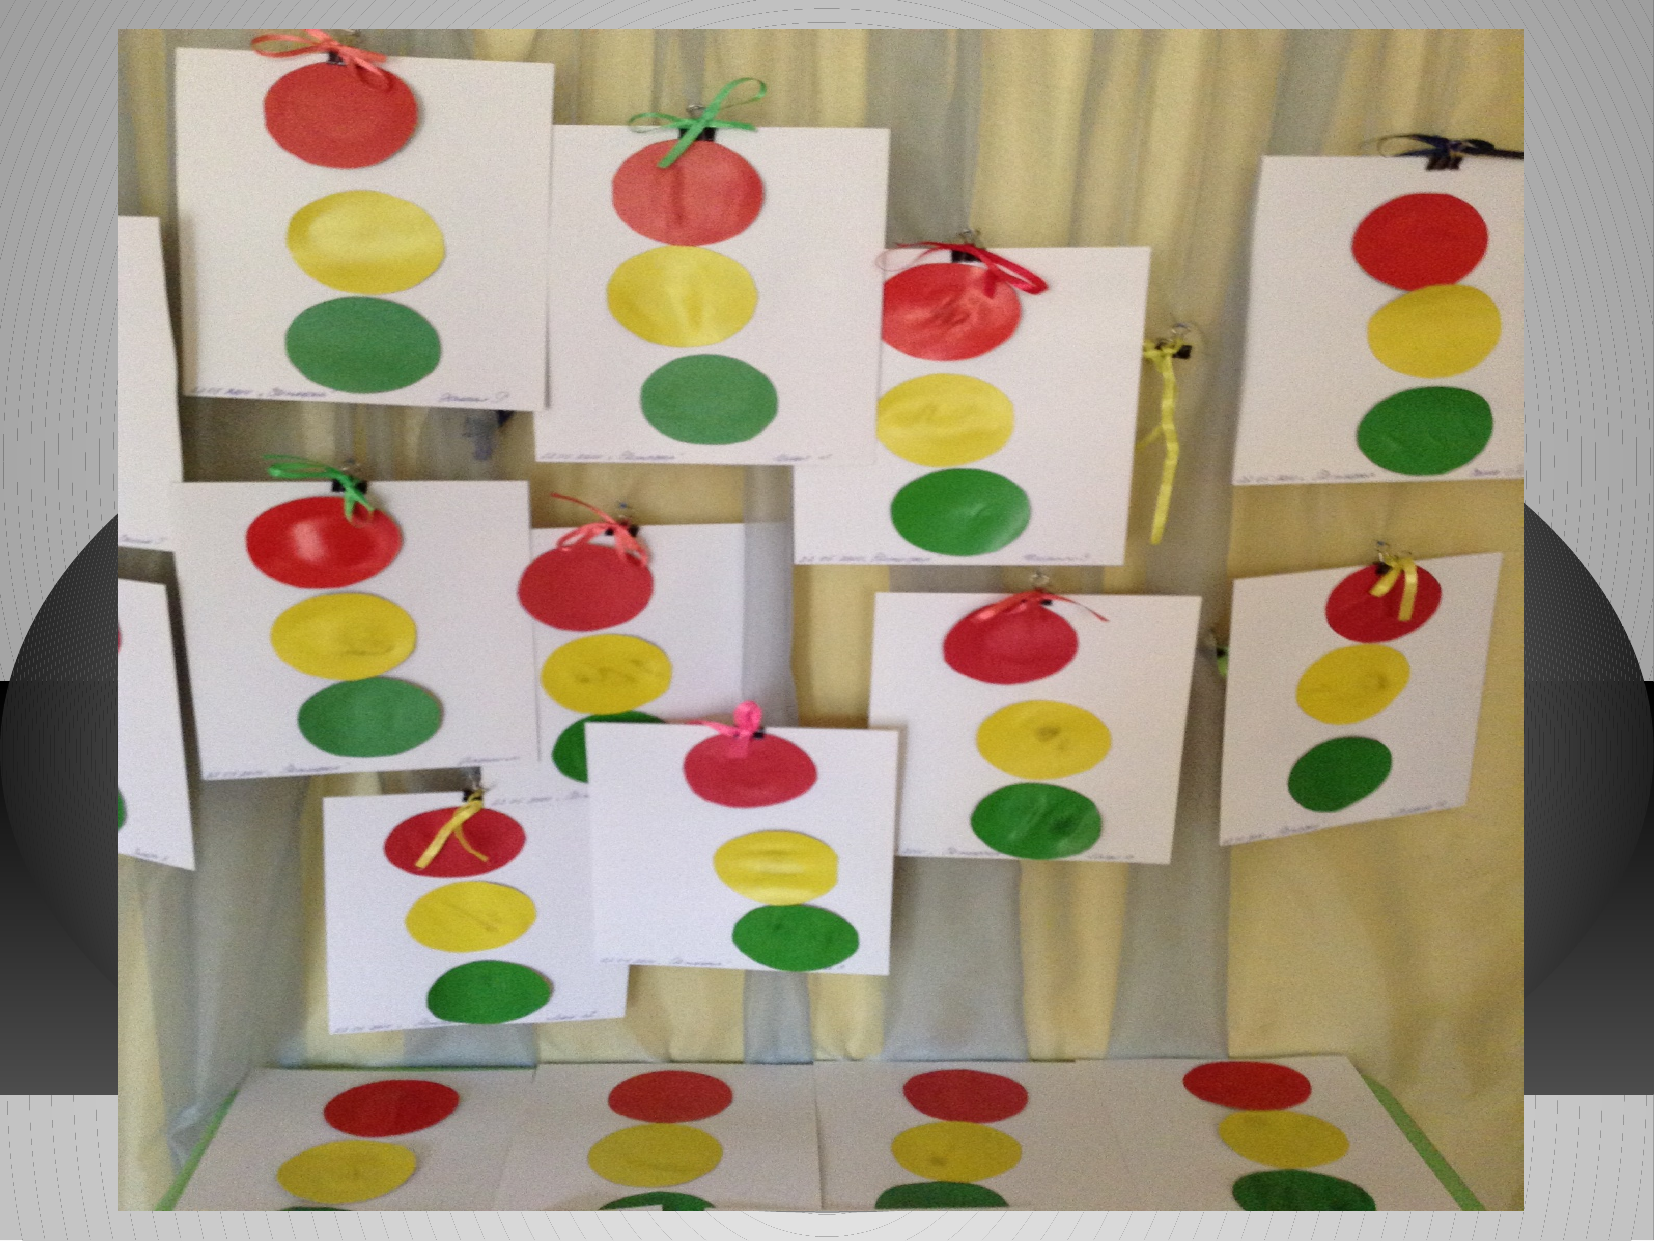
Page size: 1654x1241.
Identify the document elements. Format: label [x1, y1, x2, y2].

picture [118, 29, 1524, 1211]
